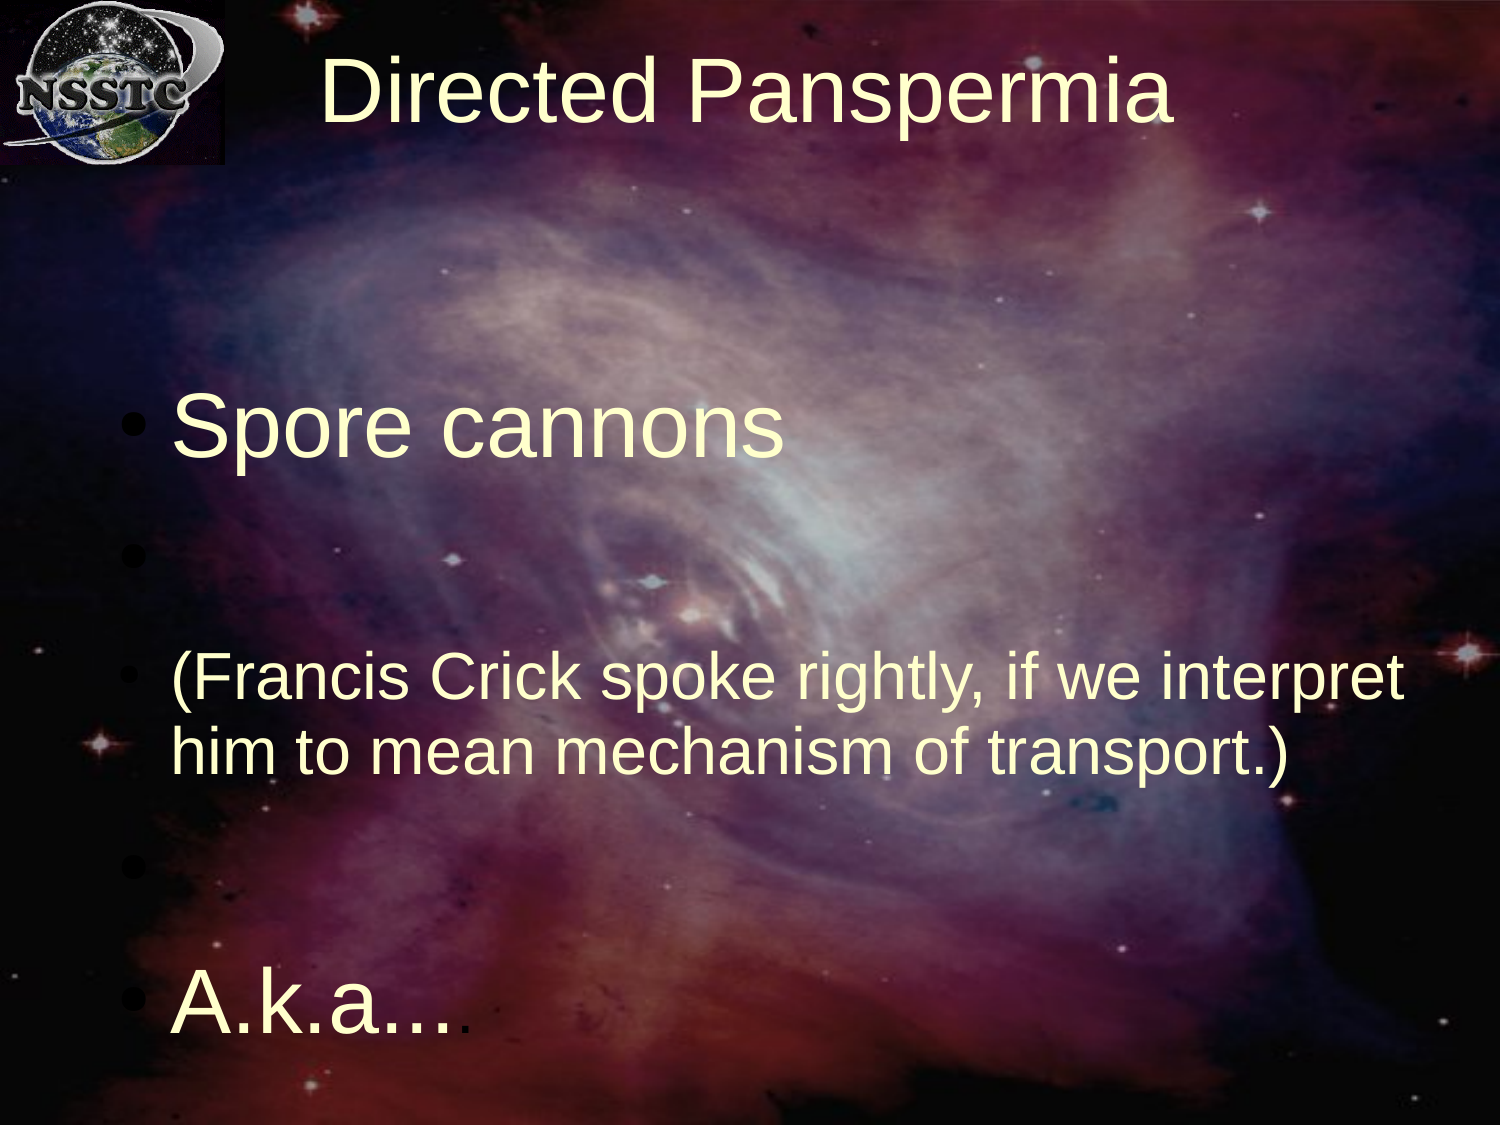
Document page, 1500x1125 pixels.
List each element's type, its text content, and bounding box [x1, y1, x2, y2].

title Directed Panspermia [112, 0, 1383, 190]
list Spore cannons (Francis Crick spoke rightly, if we interpret him to mean mechanism of transport.) A.k.a.... [99, 375, 1428, 1096]
picture [0, 0, 1500, 1125]
